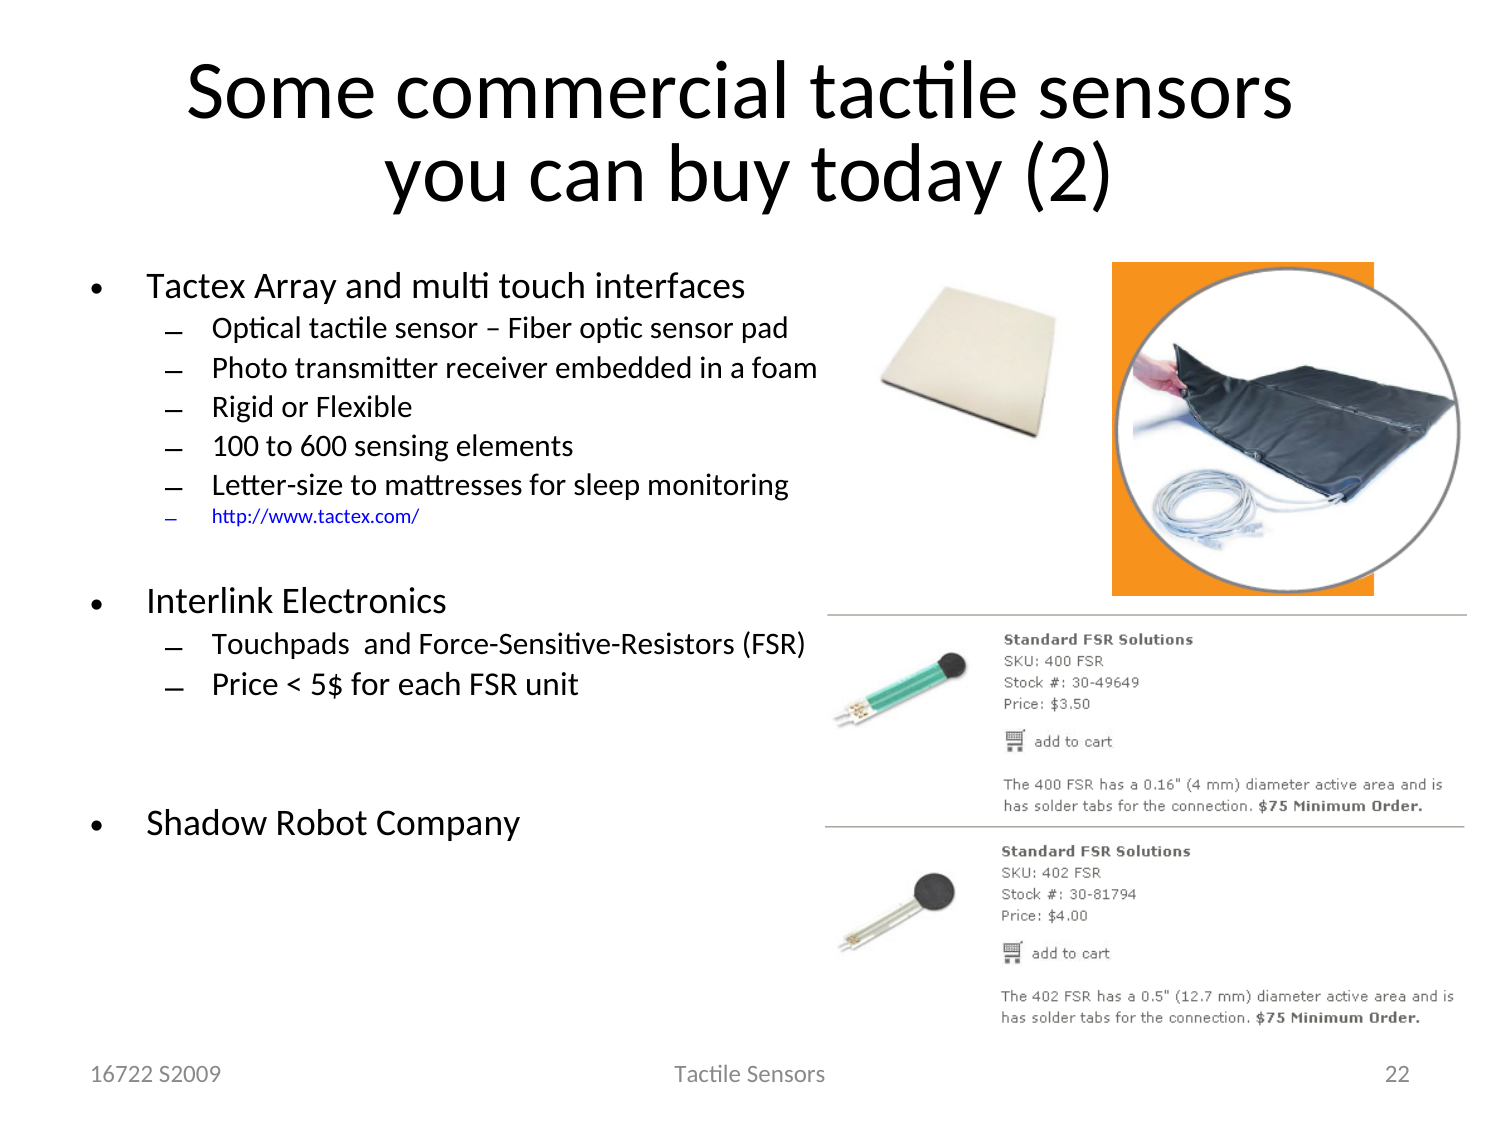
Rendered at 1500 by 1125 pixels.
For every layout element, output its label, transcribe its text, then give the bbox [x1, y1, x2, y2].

text_box <number> [1074, 1042, 1426, 1103]
picture [1112, 262, 1476, 596]
text_box 16722 S2009 [74, 1042, 426, 1103]
list Tactex Array and multi touch interfaces Optical tactile sensor – Fiber optic sensor pad Photo transmitter receiver embedded in a foam Rigid or Flexible 100 to 600 sensing elements Letter-size to mattresses for sleep monitoring http://www.tactex.com/ Interlink Electronics Touchpads and Force-Sensitive-Resistors (FSR) Price < 5$ for each FSR unit Shadow Robot Company [75, 262, 1426, 1006]
title Some commercial tactile sensors you can buy today (2) [75, 31, 1426, 247]
text_box Tactile Sensors [512, 1042, 988, 1103]
picture [825, 612, 1467, 1038]
picture [849, 262, 1088, 454]
